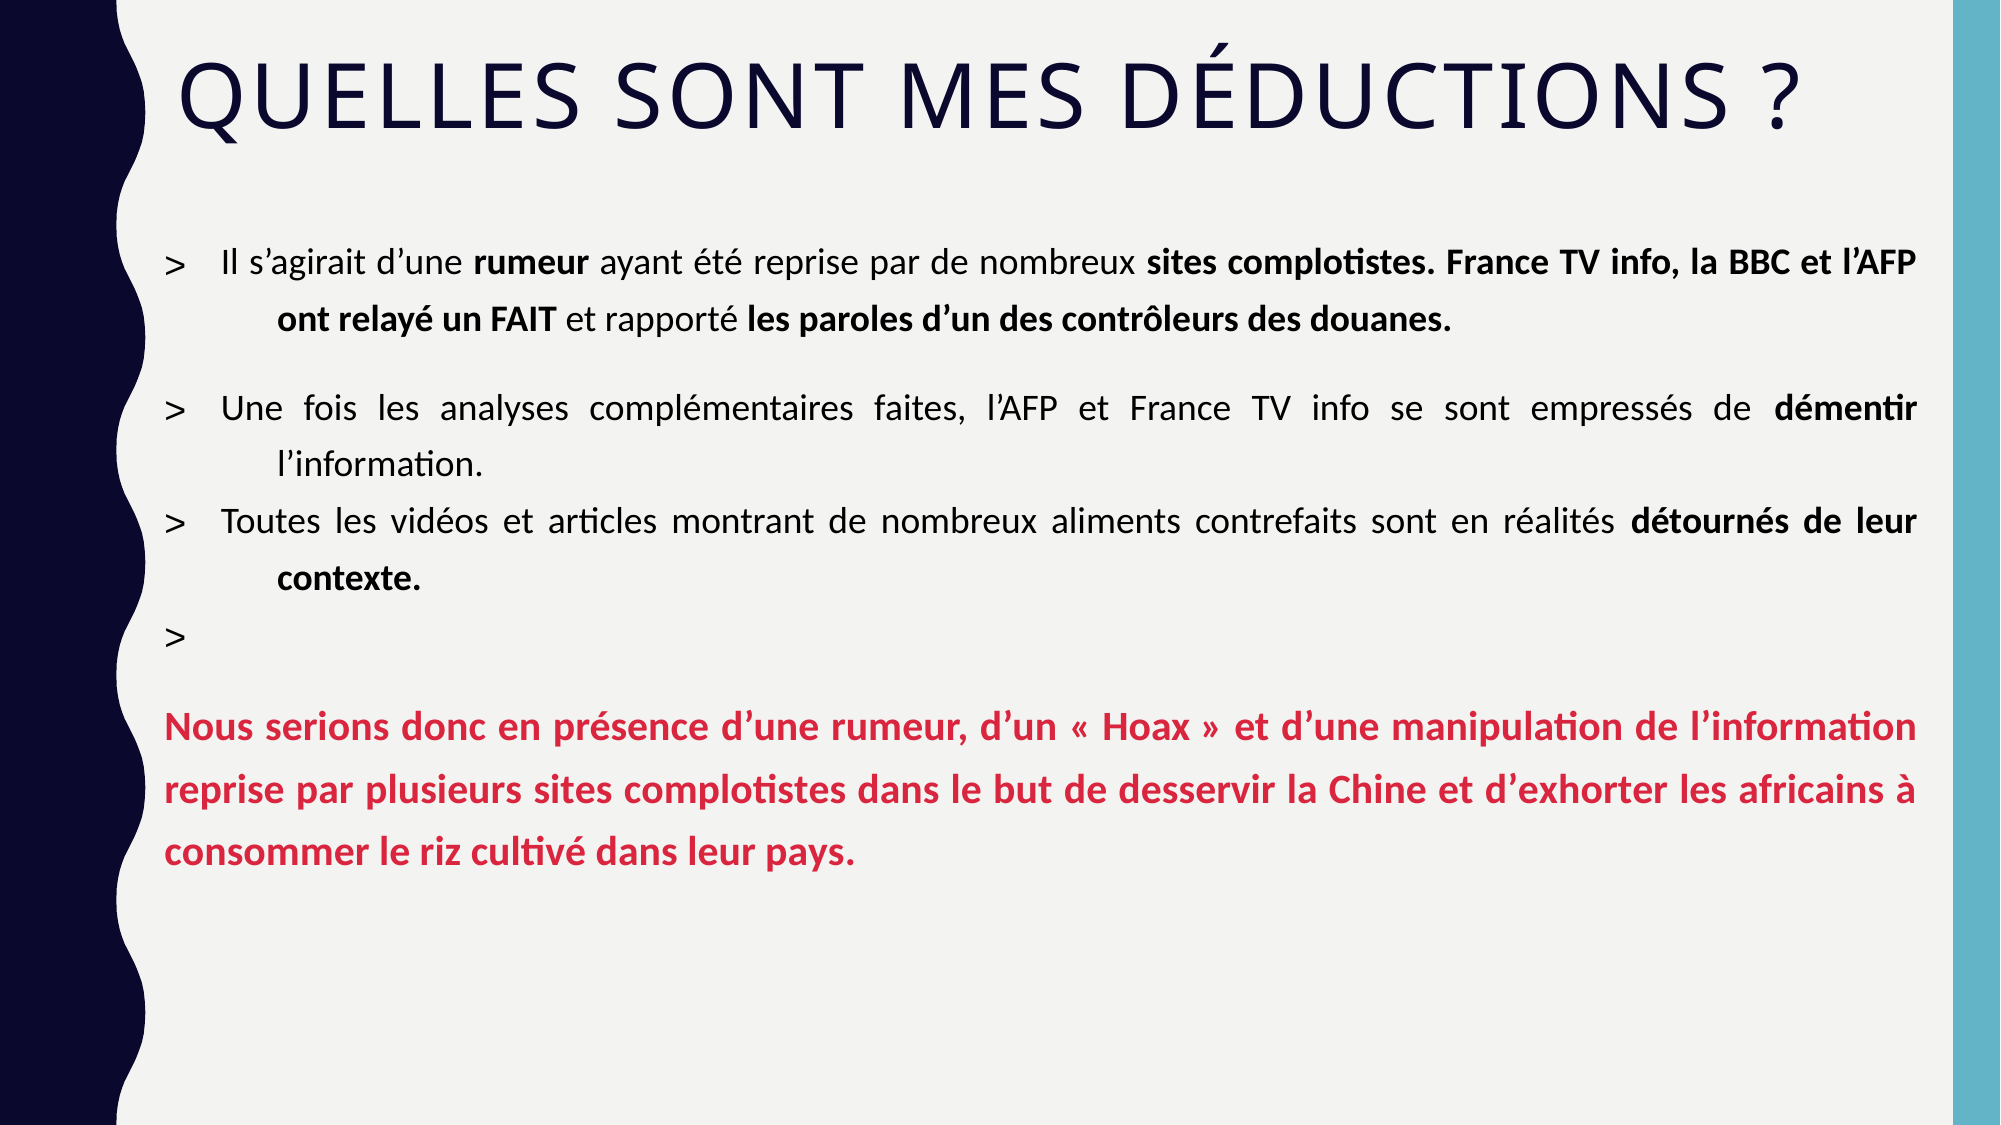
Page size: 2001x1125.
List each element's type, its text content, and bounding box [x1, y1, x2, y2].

text_box Il s’agirait d’une rumeur ayant été reprise par de nombreux sites complotistes. France TV info, la BBC et l’AFP ont relayé un FAIT et rapporté les paroles d’un des contrôleurs des douanes. Une fois les analyses complémentaires faites, l’AFP et France TV info se sont empressés de démentir l’information. Toutes les vidéos et articles montrant de nombreux aliments contrefaits sont en réalités détournés de leur contexte. Nous serions donc en présence d’une rumeur, d’un « Hoax » et d’une manipulation de l’information reprise par plusieurs sites complotistes dans le but de desservir la Chine et d’exhorter les africains à consommer le riz cultivé dans leur pays. [149, 220, 1933, 884]
title Quelles sont mes déductions ? [161, 42, 1832, 177]
